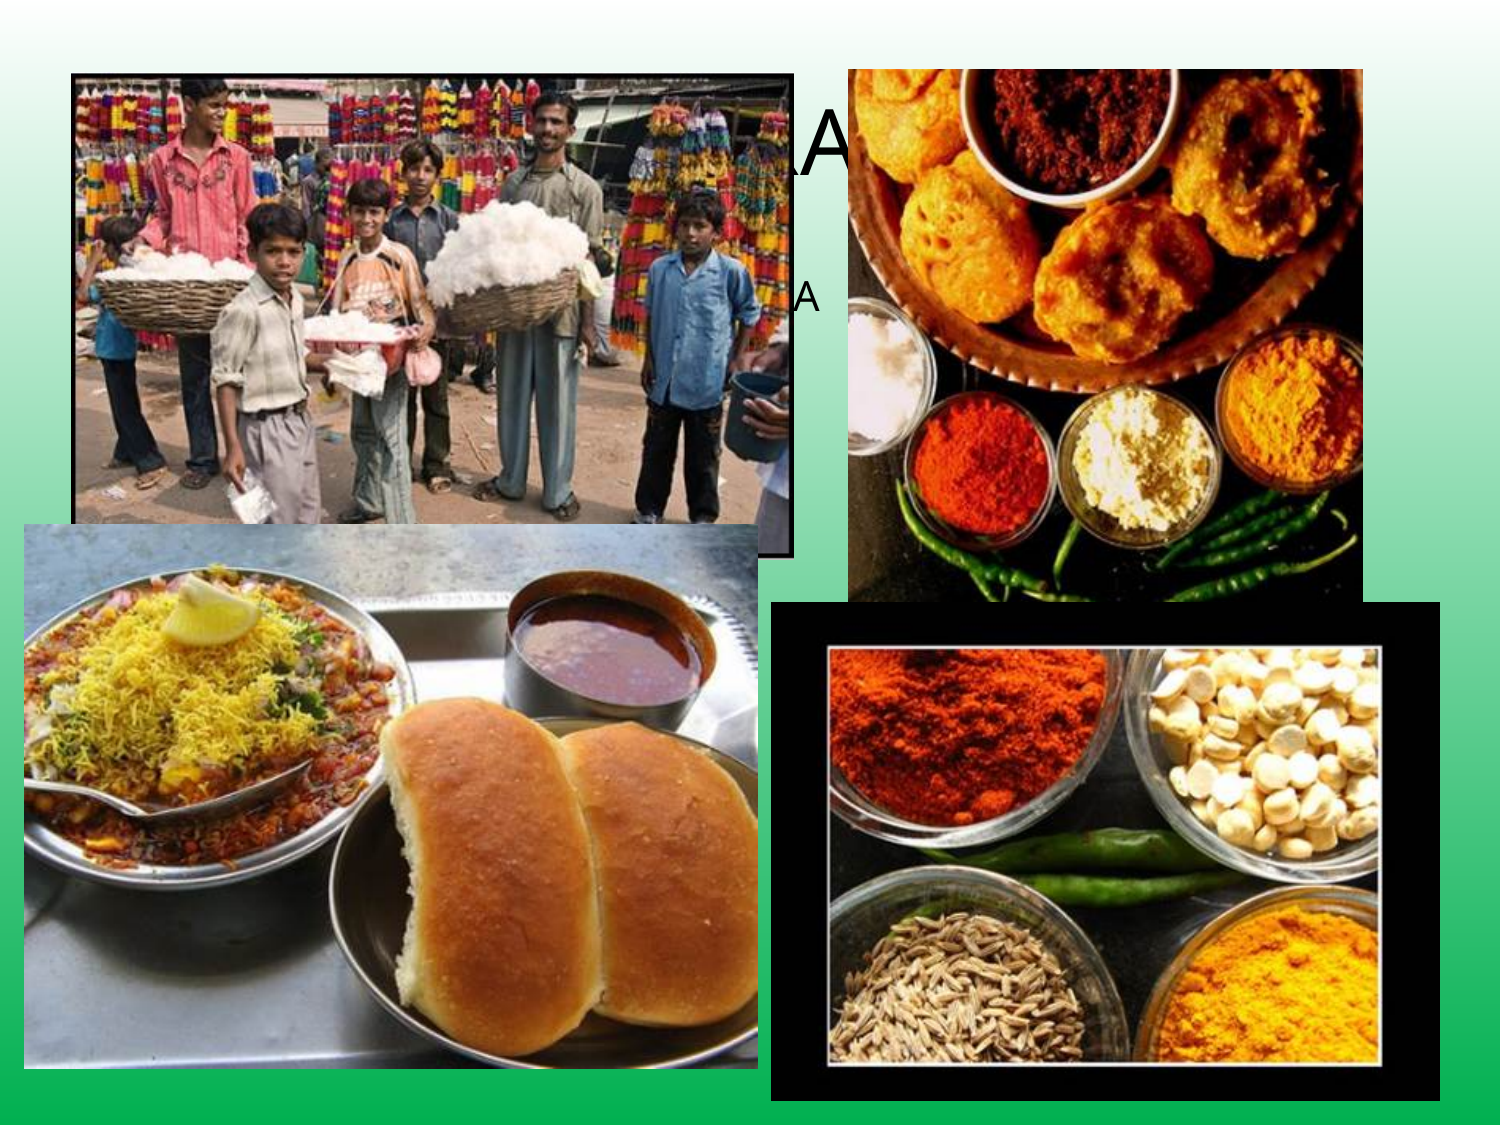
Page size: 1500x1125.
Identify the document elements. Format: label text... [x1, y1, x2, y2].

list VERSKE RAZLIKE PREHRANJEVANJA RIBE, ŽITA, RIŽ, SADJE IN ZELENJAVA INDIJSKI KRUH BREZ KVASA GOVEJE MESTO PREPOVEDANO ČAJ – NAJBOLJ PRILJUBLJENA PIJAČA [758, 262, 848, 1063]
picture [24, 72, 794, 1069]
picture [771, 69, 1440, 1101]
title PREHRANA [75, 45, 1425, 233]
